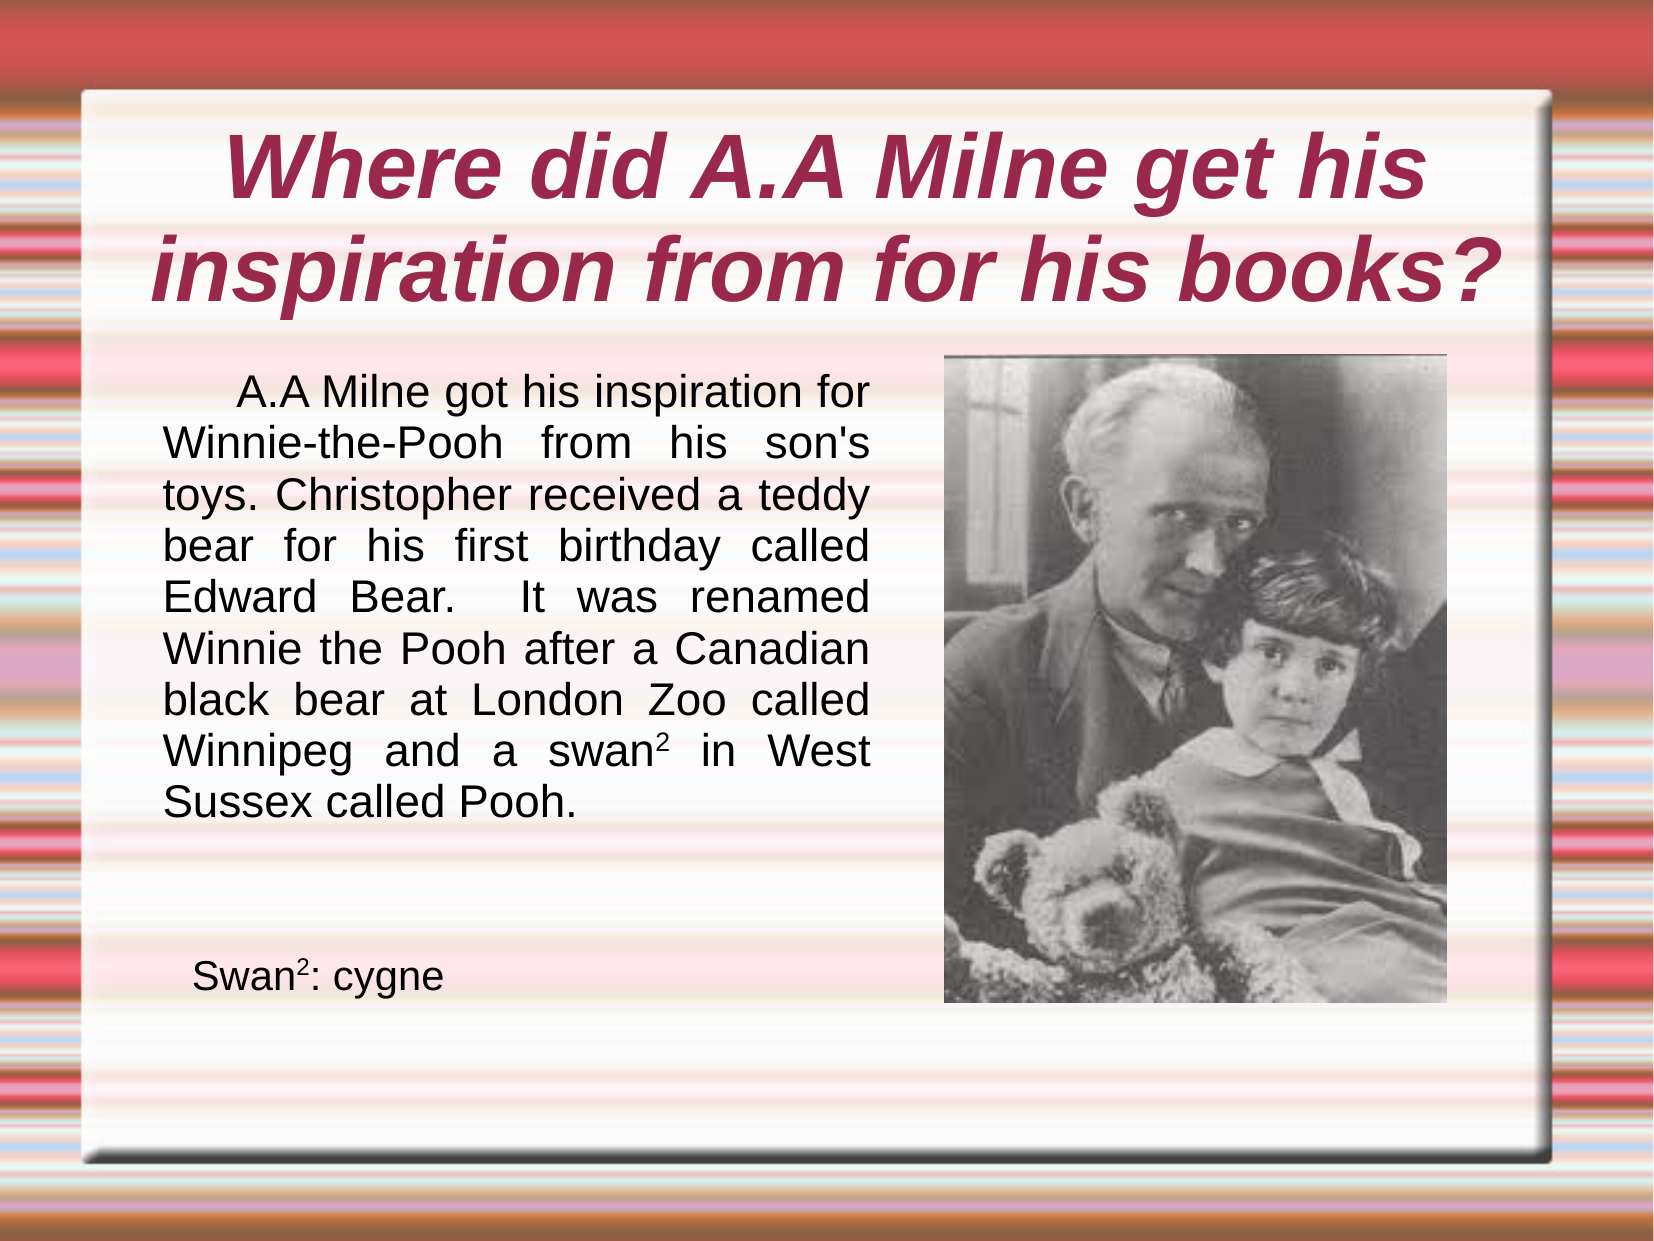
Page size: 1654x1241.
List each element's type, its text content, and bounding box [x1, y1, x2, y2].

title Where did A.A Milne get his inspiration from for his books? [121, 114, 1534, 322]
text_box A.A Milne got his inspiration for Winnie-the-Pooh from his son's toys. Christopher received a teddy bear for his first birthday called Edward Bear. It was renamed Winnie the Pooh after a Canadian black bear at London Zoo called Winnipeg and a swan2 in West Sussex called Pooh. [147, 358, 886, 835]
text_box Swan2: cygne [177, 944, 827, 1009]
picture [0, 0, 1654, 1241]
